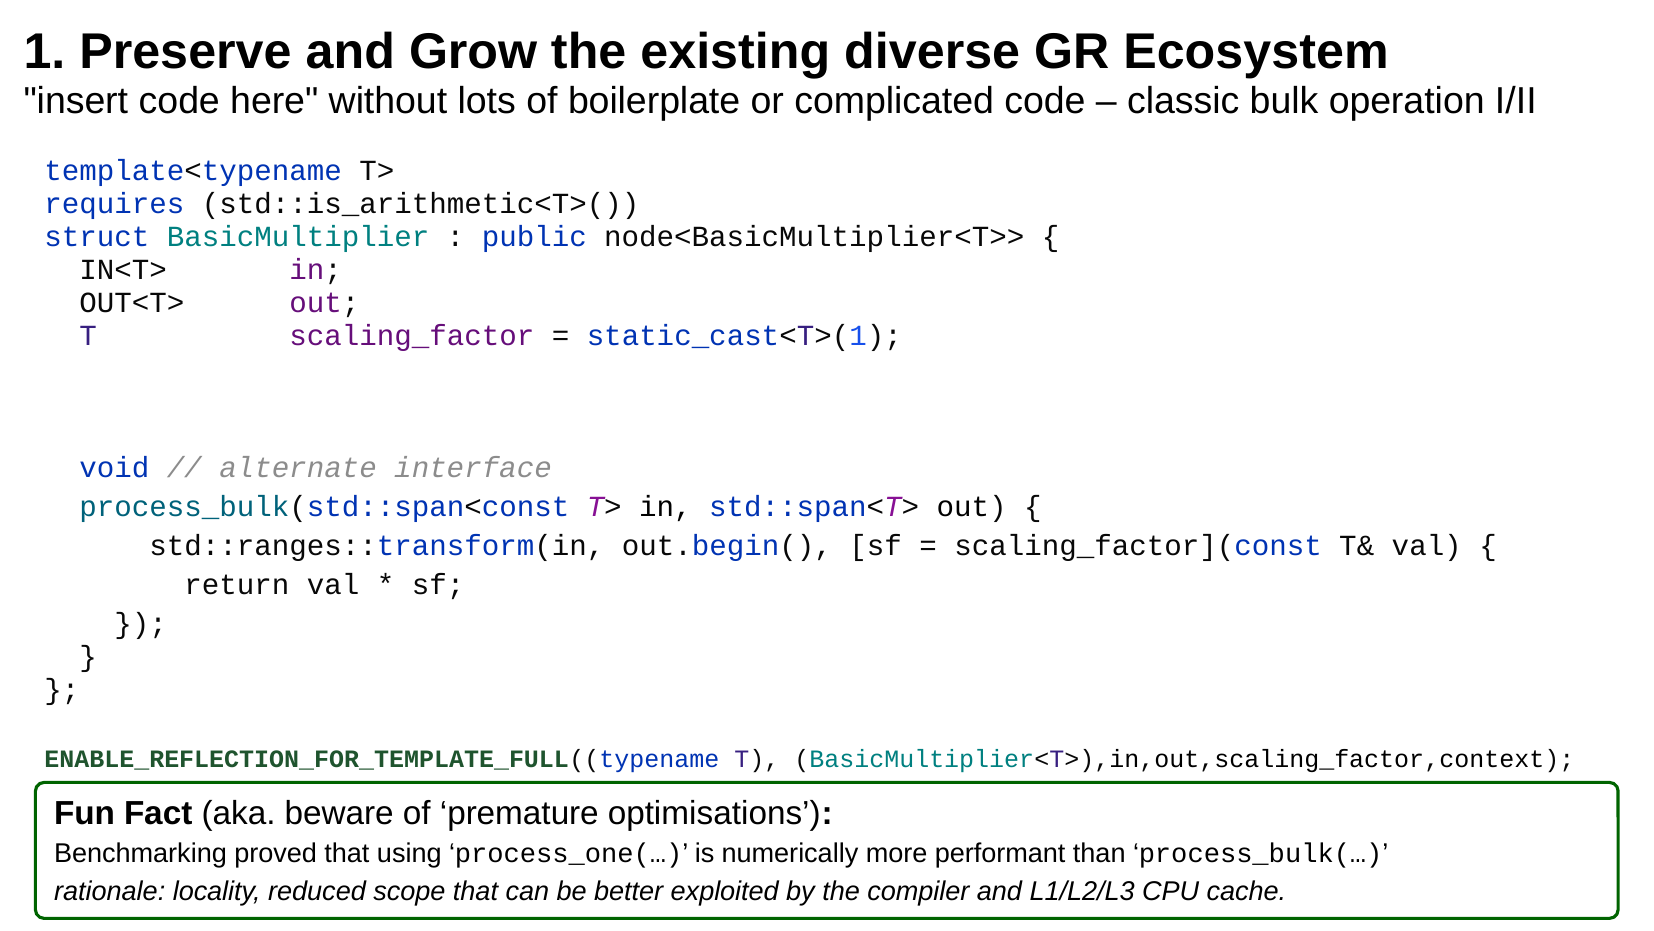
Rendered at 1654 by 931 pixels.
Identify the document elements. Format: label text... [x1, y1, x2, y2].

text_box Fun Fact (aka. beware of ‘premature optimisations’): Benchmarking proved that using ‘process_one(…)’ is numerically more performant than ‘process_bulk(…)’ rationale: locality, reduced scope that can be better exploited by the compiler and L1/L2/L3 CPU cache. [35, 782, 1619, 919]
list template<typename T> requires (std::is_arithmetic<T>()) struct BasicMultiplier : public node<BasicMultiplier<T>> { IN<T> in; OUT<T> out; T scaling_factor = static_cast<T>(1); void // alternate interface process_bulk(std::span<const T> in, std::span<T> out) { std::ranges::transform(in, out.begin(), [sf = scaling_factor](const T& val) { return val * sf; }); } }; ENABLE_REFLECTION_FOR_TEMPLATE_FULL((typename T), (BasicMultiplier<T>),in,out,scaling_factor,context); [44, 156, 1610, 782]
title 1. Preserve and Grow the existing diverse GR Ecosystem "insert code here" without lots of boilerplate or complicated code – classic bulk operation I/II [23, 5, 1638, 139]
